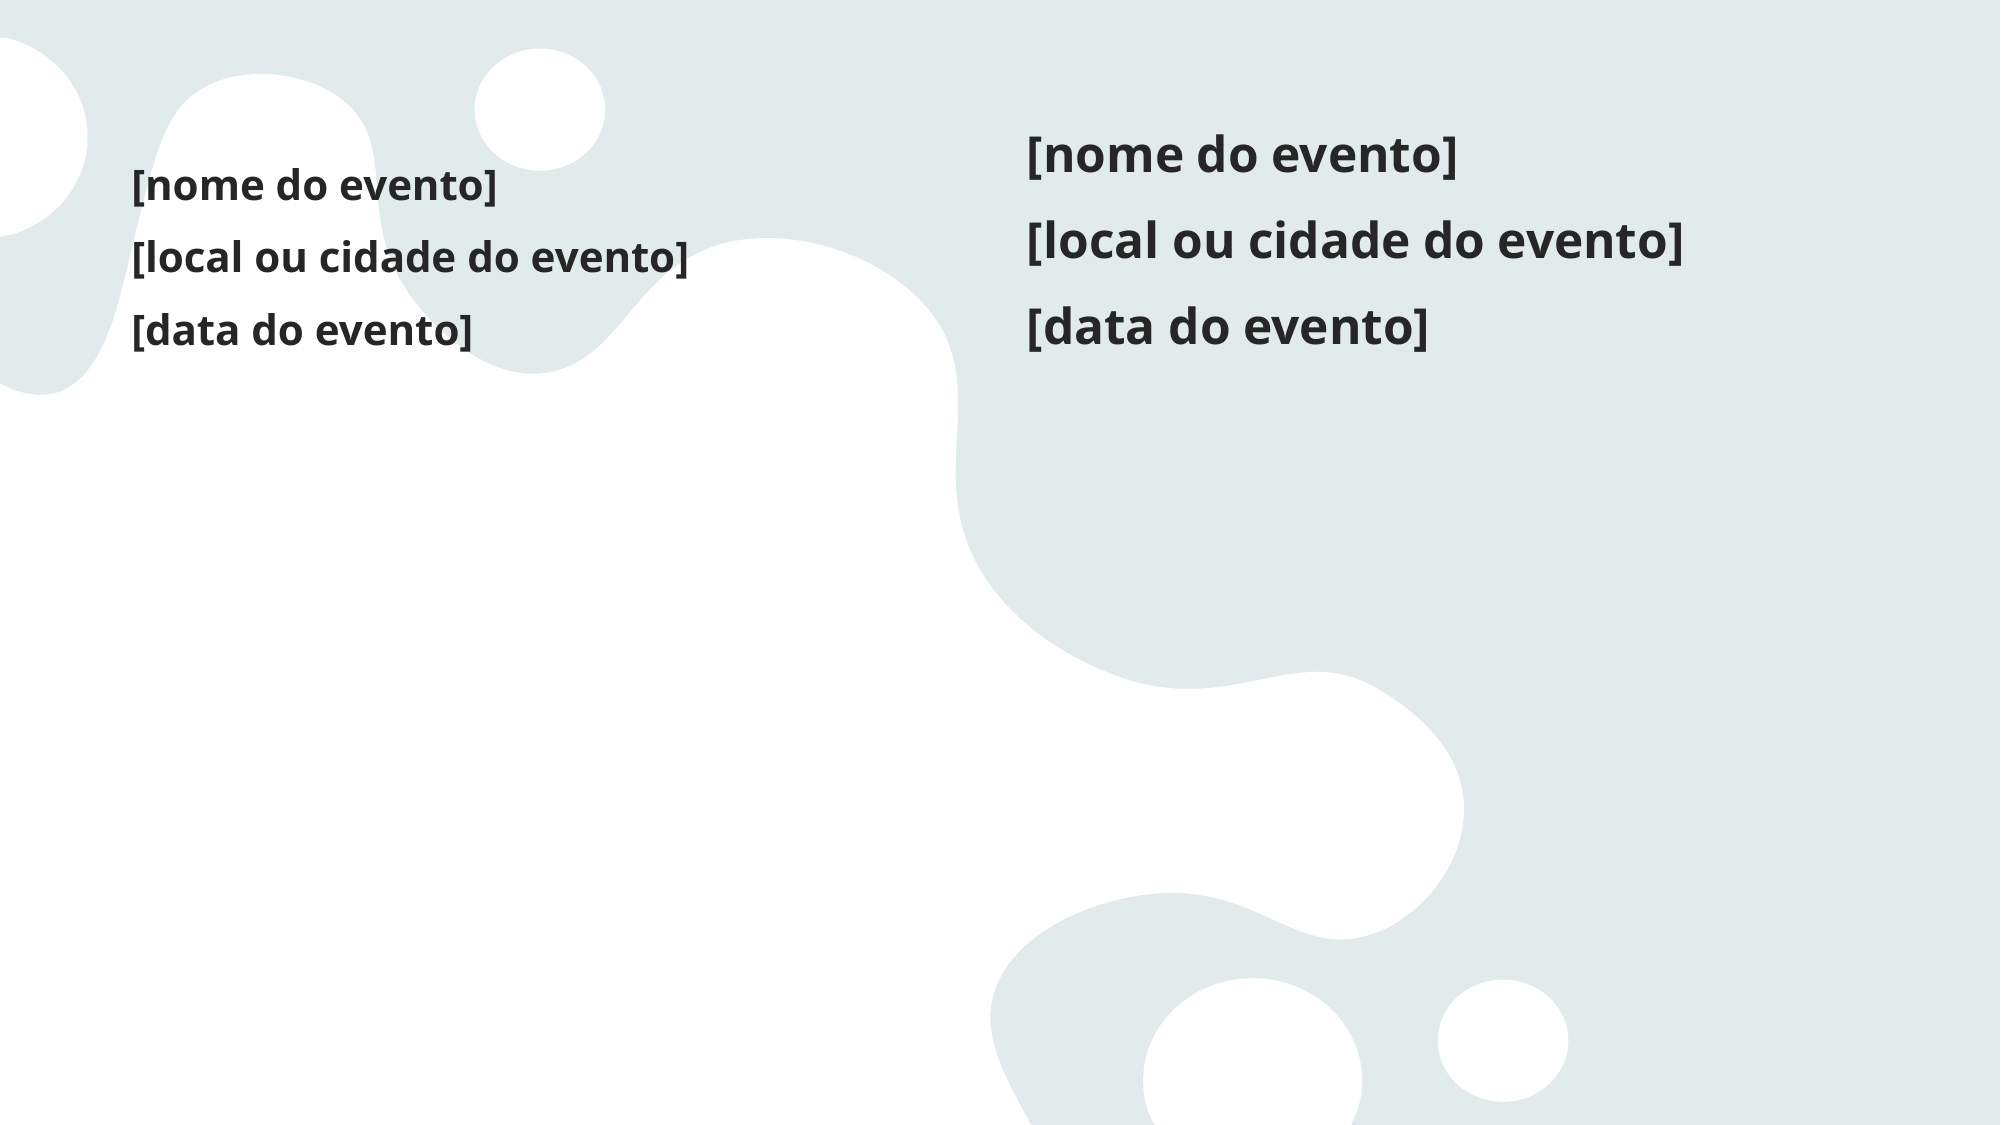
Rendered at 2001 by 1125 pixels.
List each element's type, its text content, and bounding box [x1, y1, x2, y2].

list [nome do evento] [local ou cidade do evento] [data do evento] [1011, 109, 1900, 362]
list [nome do evento] [local ou cidade do evento] [data do evento] [116, 144, 1001, 362]
